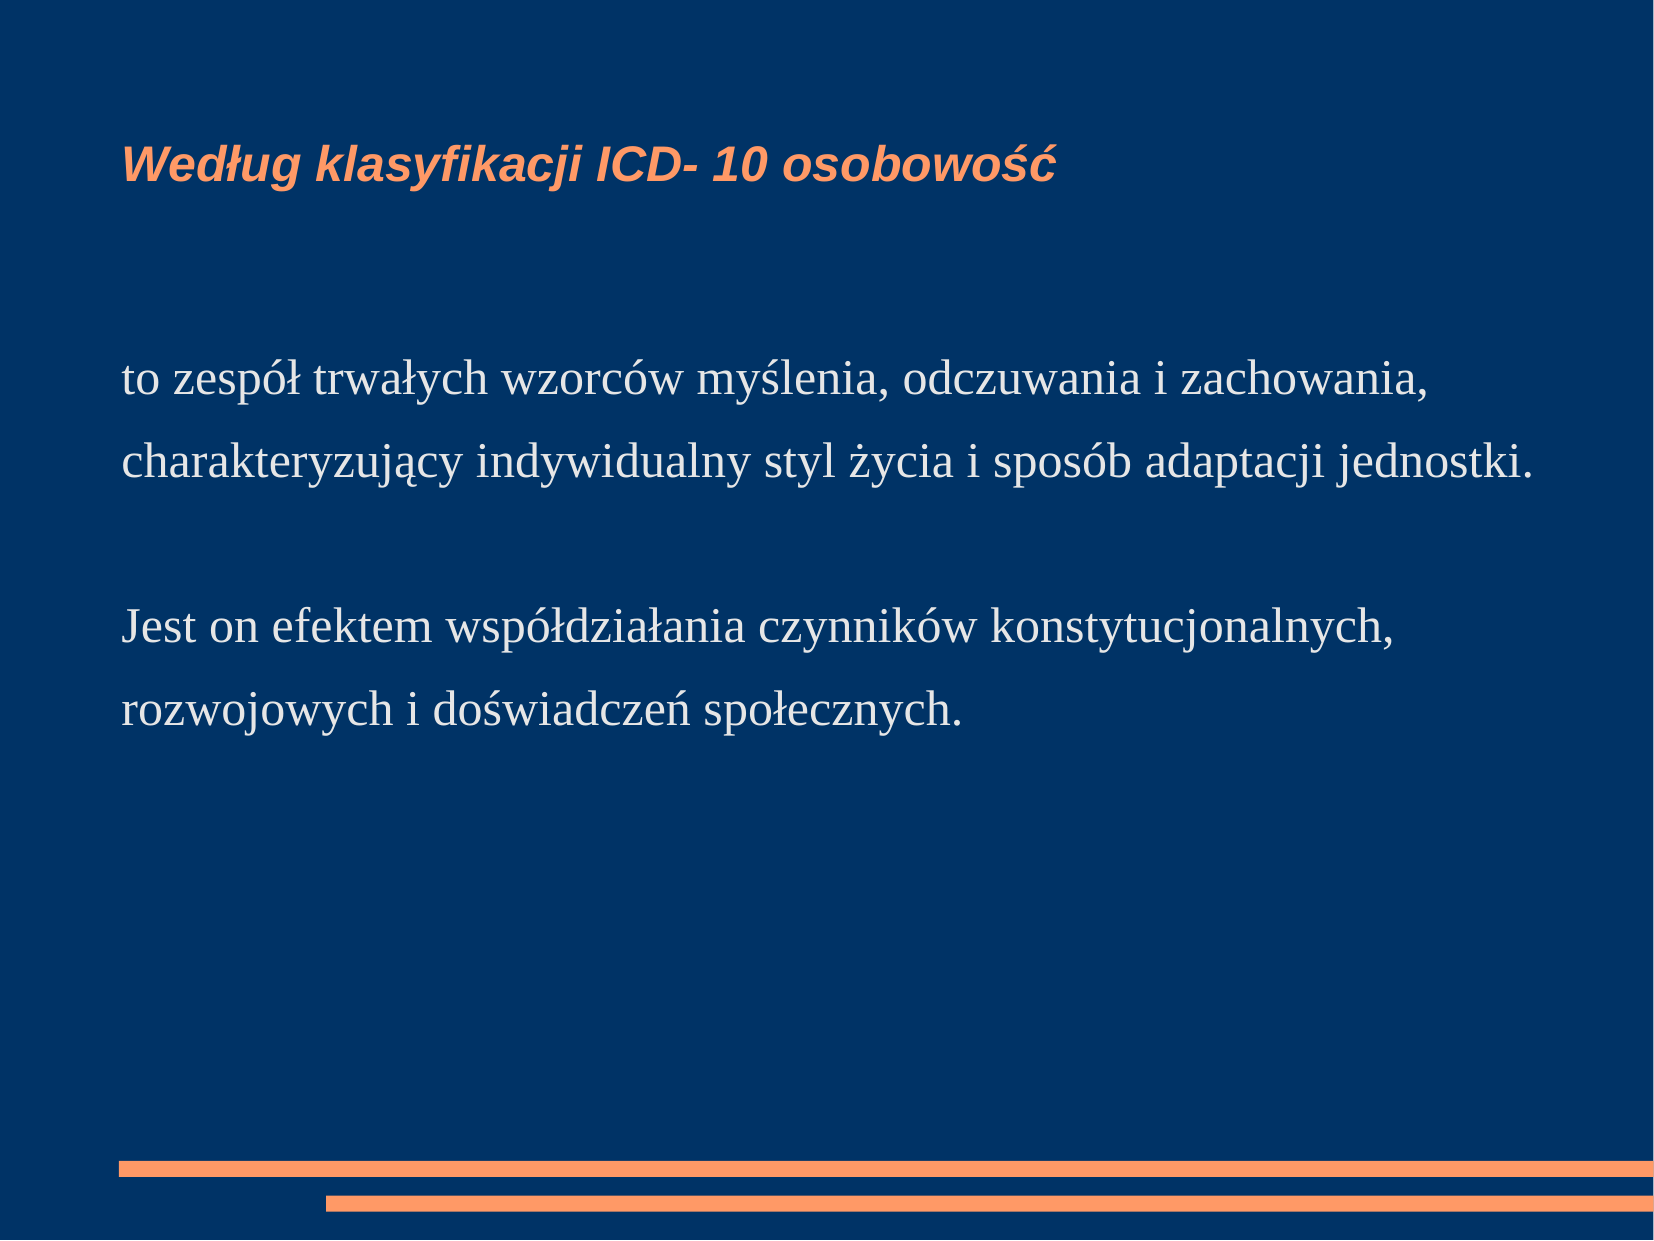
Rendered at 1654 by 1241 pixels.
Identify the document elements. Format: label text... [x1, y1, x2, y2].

list to zespół trwałych wzorców myślenia, odczuwania i zachowania, charakteryzujący indywidualny styl życia i sposób adaptacji jednostki. Jest on efektem współdziałania czynników konstytucjonalnych, rozwojowych i doświadczeń społecznych. [121, 322, 1561, 1132]
title Według klasyfikacji ICD- 10 osobowość [121, 46, 1534, 254]
